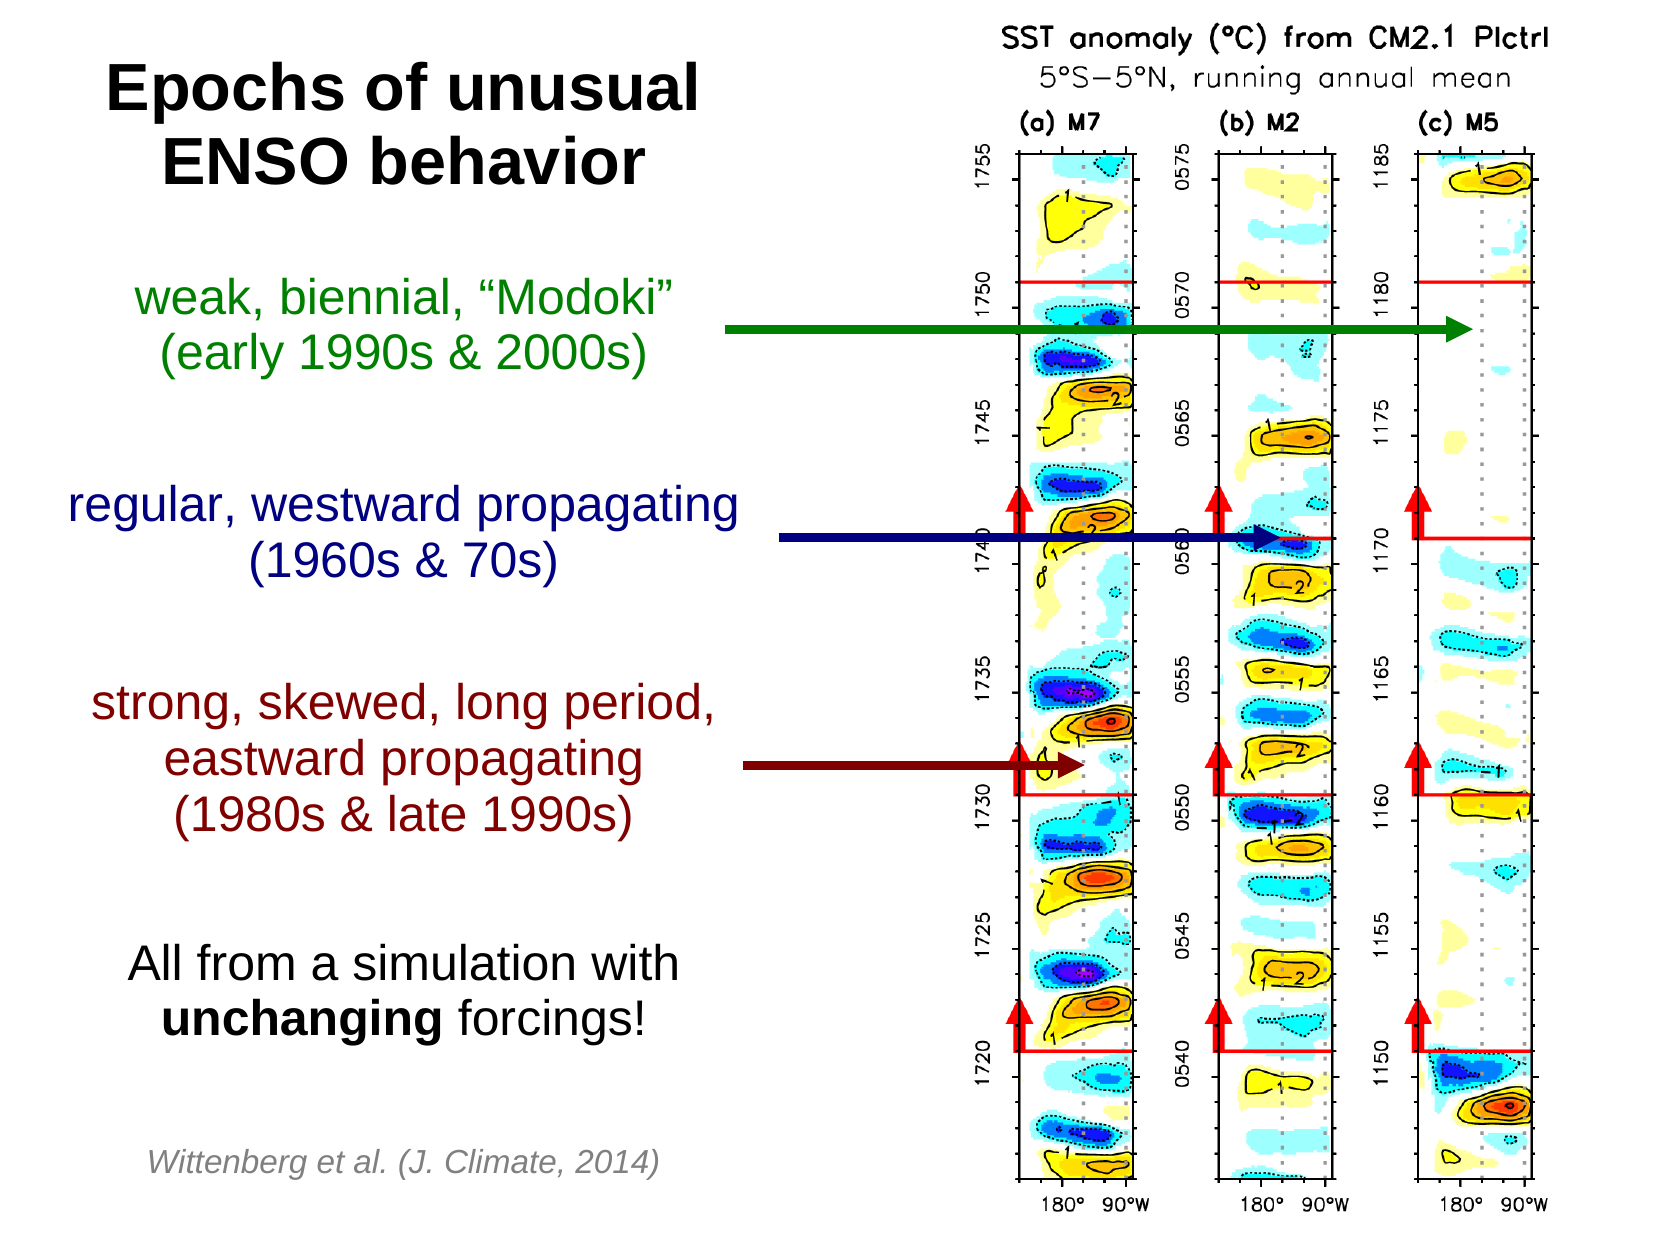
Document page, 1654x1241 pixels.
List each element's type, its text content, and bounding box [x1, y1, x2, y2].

text_box Wittenberg et al. (J. Climate, 2014) [21, 1132, 786, 1188]
text_box regular, westward propagating (1960s & 70s) [24, 473, 784, 589]
text_box strong, skewed, long period, eastward propagating (1980s & late 1990s) [23, 671, 785, 843]
text_box weak, biennial, “Modoki” (early 1990s & 2000s) [24, 265, 784, 382]
text_box Epochs of unusual ENSO behavior [7, 45, 800, 200]
picture [958, 20, 1560, 1228]
text_box All from a simulation with unchanging forcings! [20, 931, 788, 1048]
